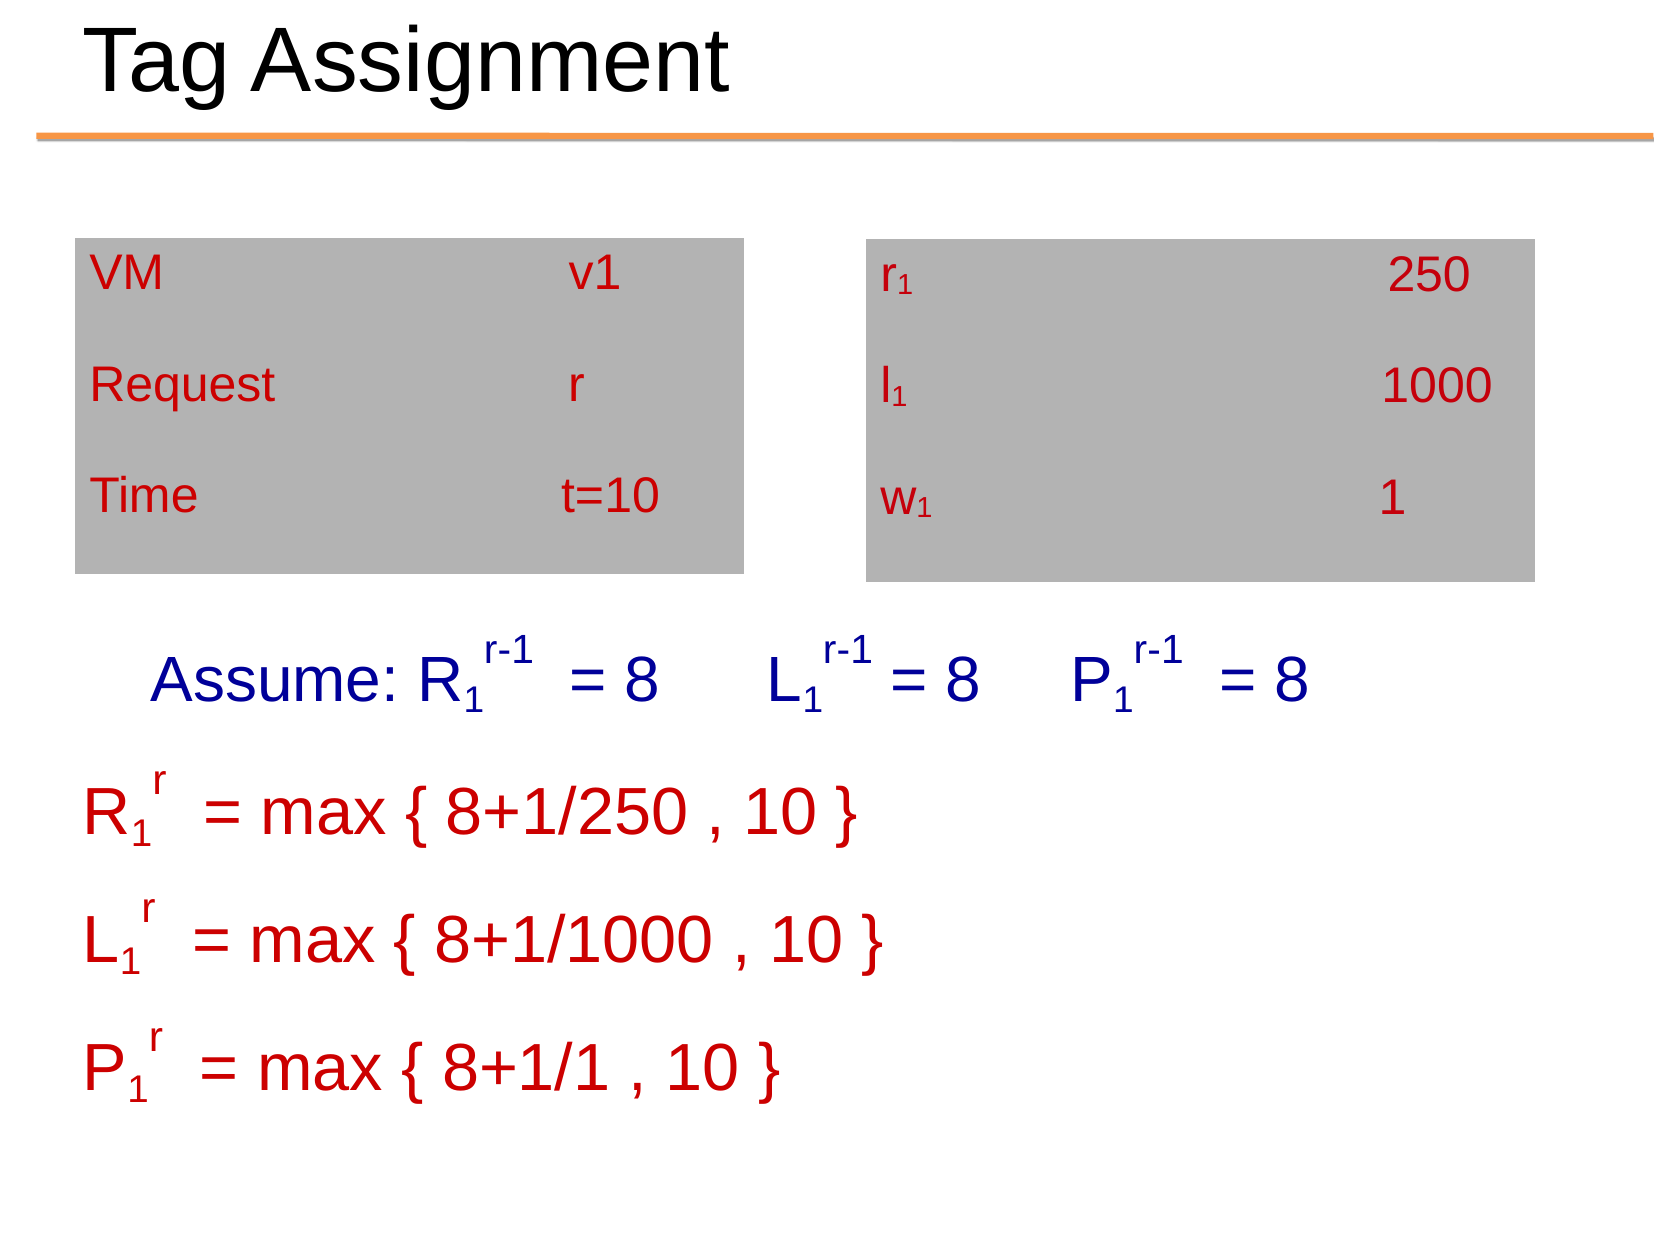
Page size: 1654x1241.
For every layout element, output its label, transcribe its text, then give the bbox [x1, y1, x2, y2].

table_header VM v1 Request r Time t=10 [75, 238, 744, 574]
text_box Assume: R1r-1 = 8 L1r-1 = 8 P1r-1 = 8 [82, 625, 1536, 721]
table_header r1 250 l1 1000 w1 1 [866, 239, 1535, 582]
title Tag Assignment [82, 0, 1571, 130]
text_box R1r = max { 8+1/250 , 10 } L1r = max { 8+1/1000 , 10 } P1r = max { 8+1/1 , 10 } [82, 755, 1536, 1123]
